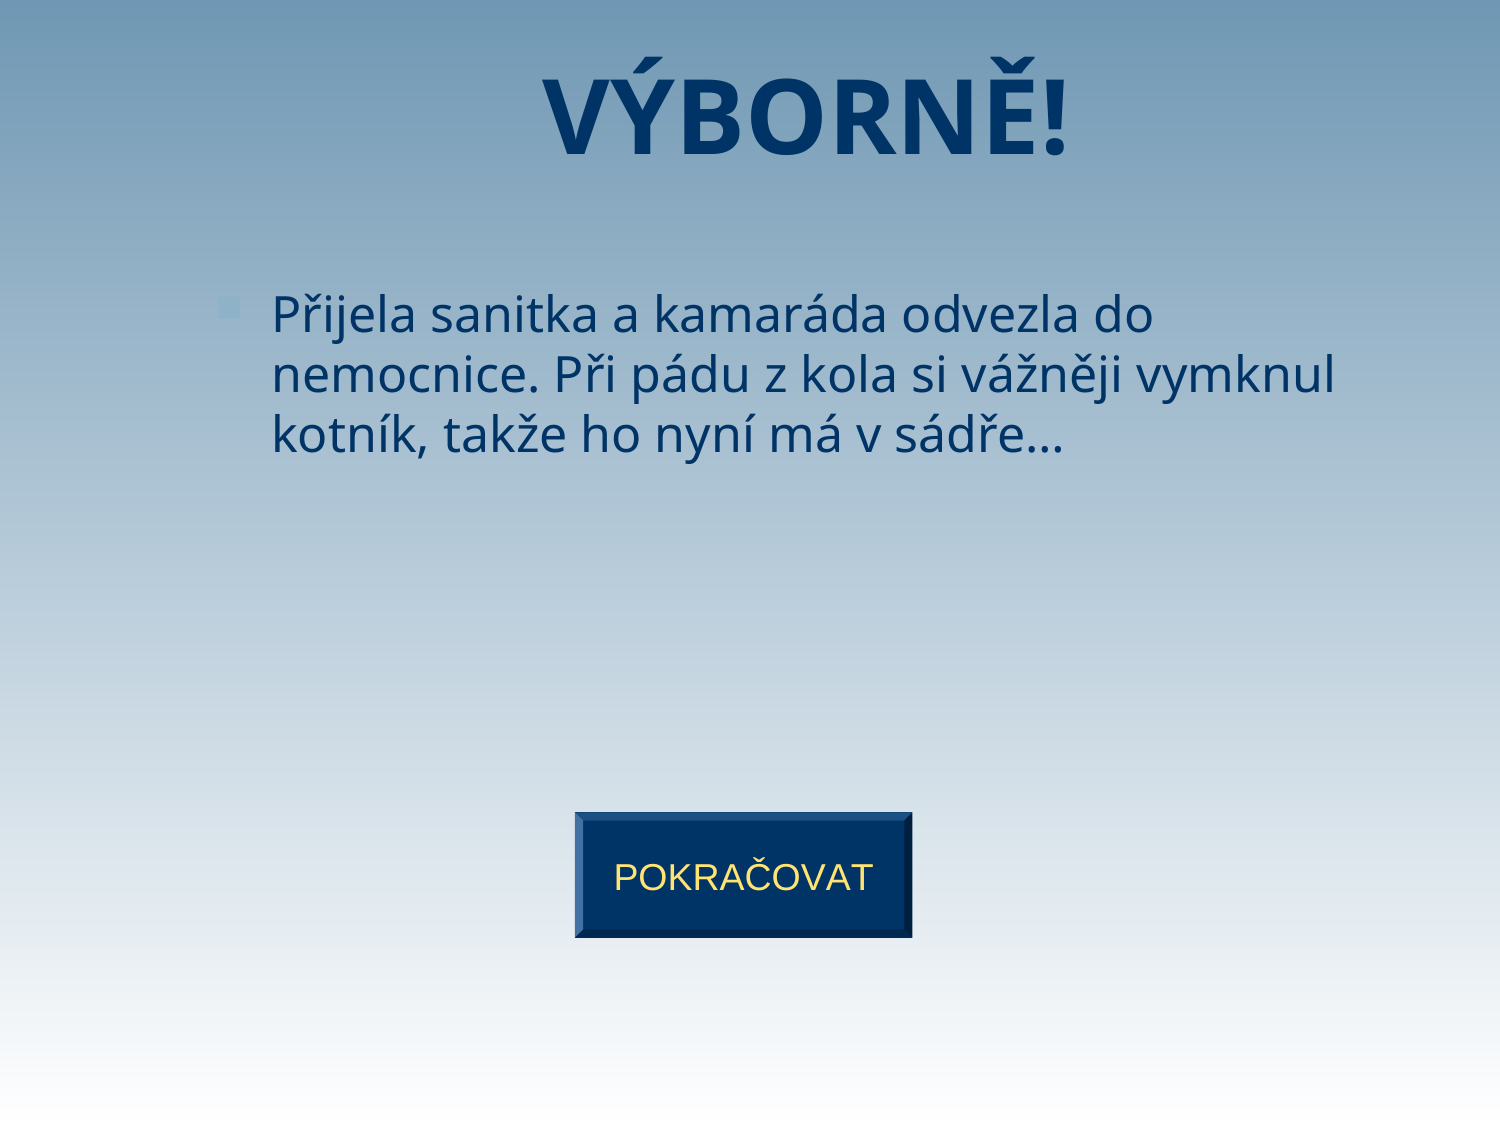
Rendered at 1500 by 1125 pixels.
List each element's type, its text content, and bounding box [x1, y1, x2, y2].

title VÝBORNĚ! [199, 24, 1413, 201]
text_box POKRAČOVAT [584, 821, 904, 929]
title SPRÁVNĚ! [576, 812, 911, 821]
list Přijela sanitka a kamaráda odvezla do nemocnice. Při pádu z kola si vážněji vymknul kotník, takže ho nyní má v sádře… [199, 274, 1413, 1051]
